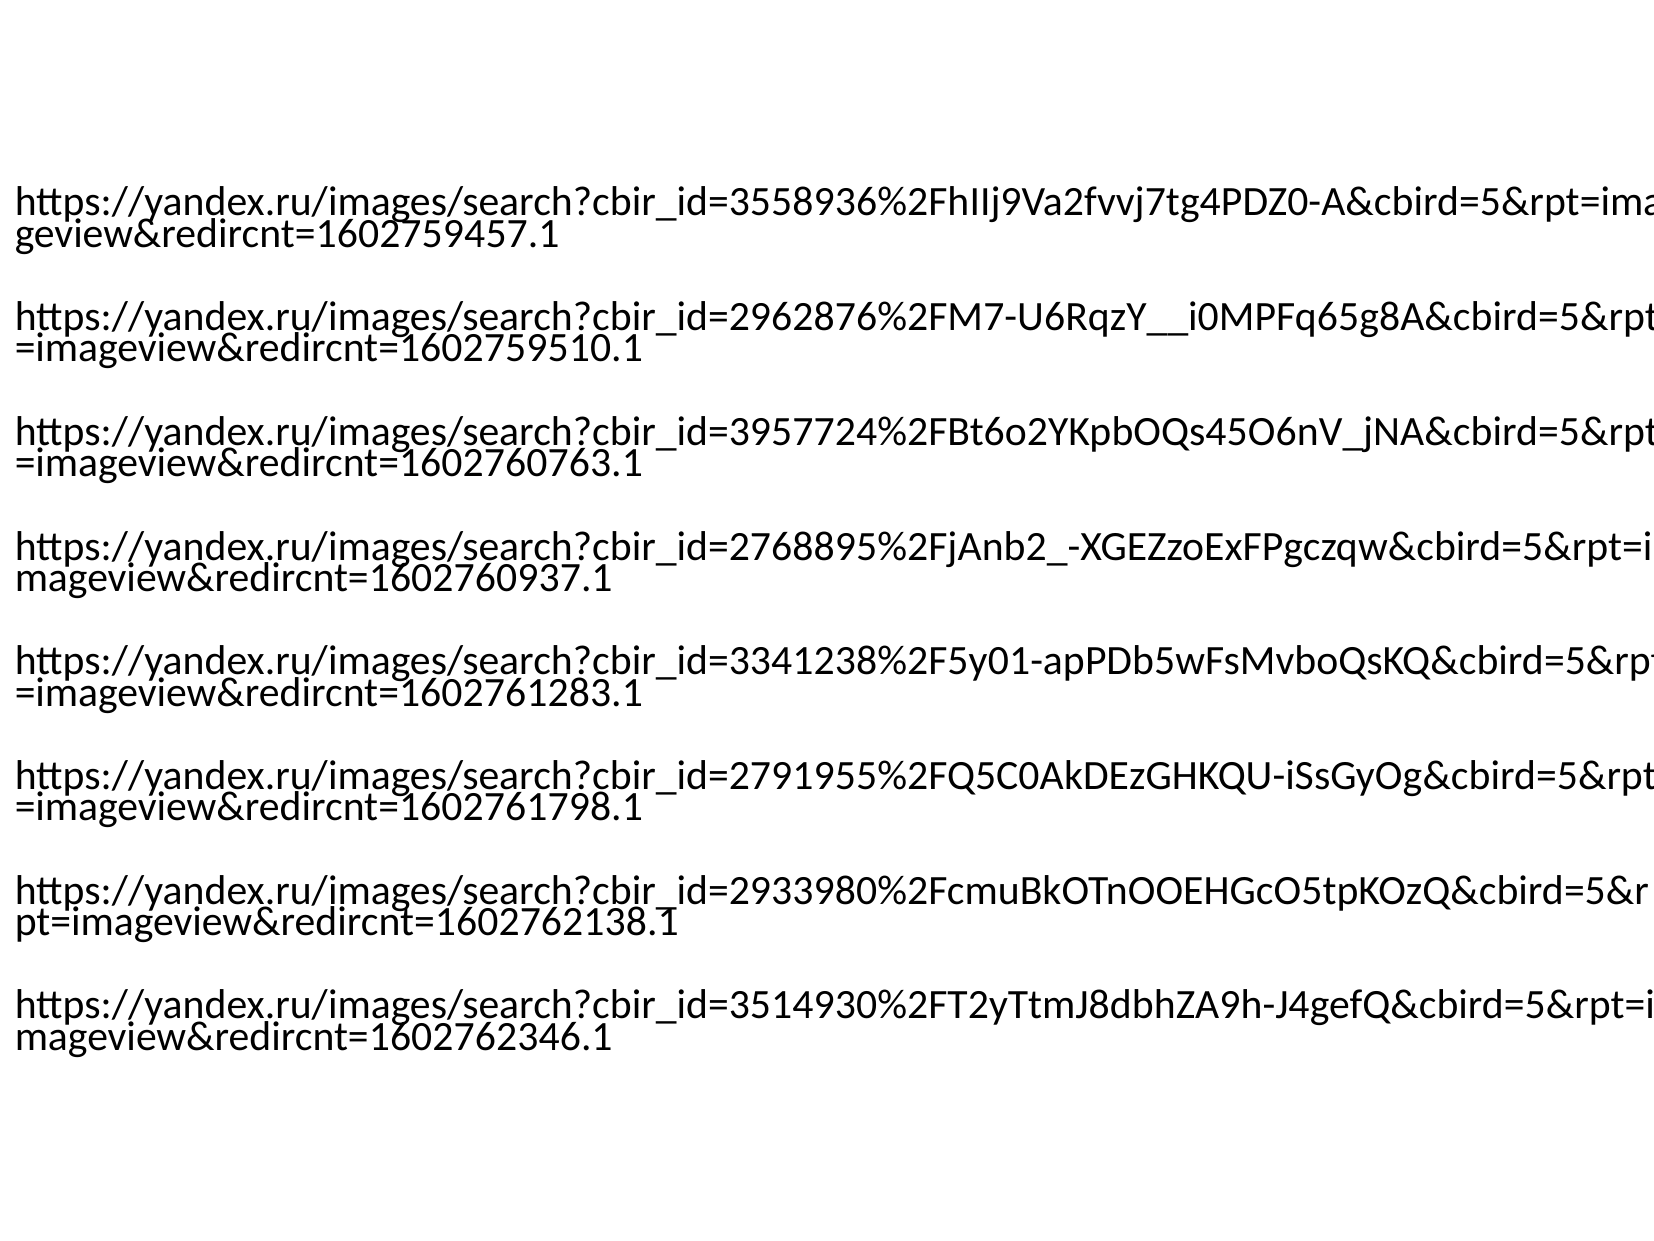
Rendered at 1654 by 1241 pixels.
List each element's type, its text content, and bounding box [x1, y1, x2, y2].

text_box https://yandex.ru/images/search?cbir_id=3558936%2FhIIj9Va2fvvj7tg4PDZ0-A&cbird=5&rpt=imageview&redircnt=1602759457.1 https://yandex.ru/images/search?cbir_id=2962876%2FM7-U6RqzY__i0MPFq65g8A&cbird=5&rpt=imageview&redircnt=1602759510.1 https://yandex.ru/images/search?cbir_id=3957724%2FBt6o2YKpbOQs45O6nV_jNA&cbird=5&rpt=imageview&redircnt=1602760763.1 https://yandex.ru/images/search?cbir_id=2768895%2FjAnb2_-XGEZzoExFPgczqw&cbird=5&rpt=imageview&redircnt=1602760937.1 https://yandex.ru/images/search?cbir_id=3341238%2F5y01-apPDb5wFsMvboQsKQ&cbird=5&rpt=imageview&redircnt=1602761283.1 https://yandex.ru/images/search?cbir_id=2791955%2FQ5C0AkDEzGHKQU-iSsGyOg&cbird=5&rpt=imageview&redircnt=1602761798.1 https://yandex.ru/images/search?cbir_id=2933980%2FcmuBkOTnOOEHGcO5tpKOzQ&cbird=5&rpt=imageview&redircnt=1602762138.1 https://yandex.ru/images/search?cbir_id=3514930%2FT2yTtmJ8dbhZA9h-J4gefQ&cbird=5&rpt=imageview&redircnt=1602762346.1 [0, 177, 1654, 1009]
